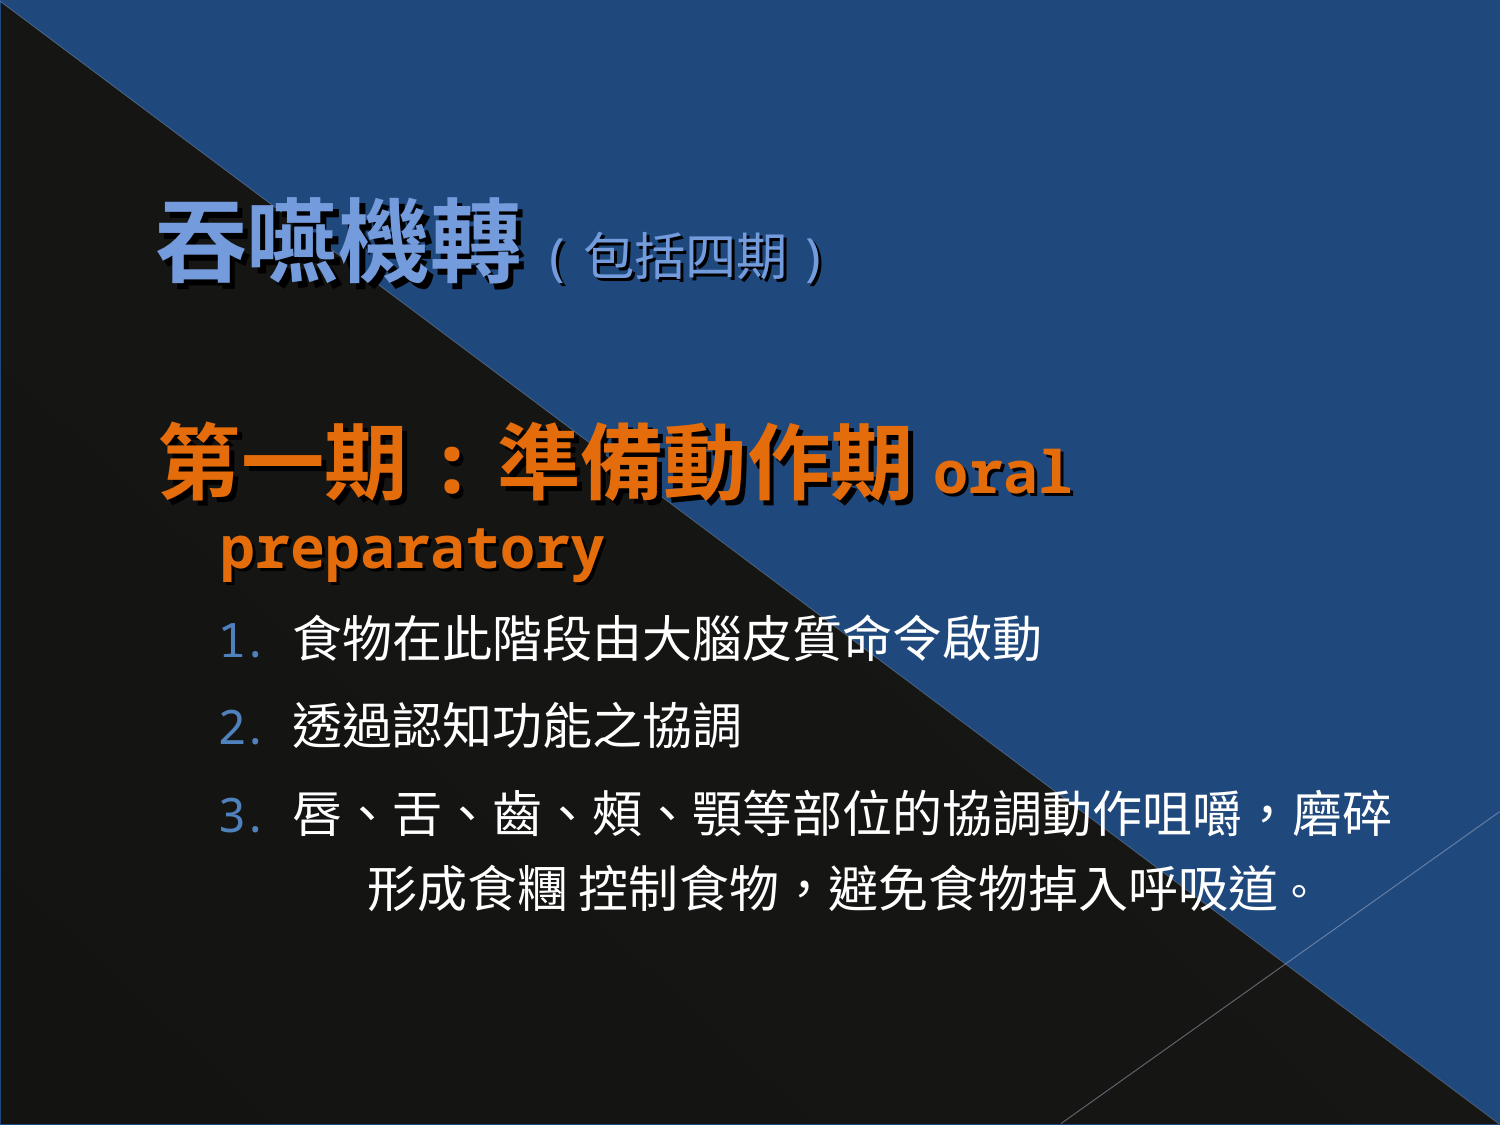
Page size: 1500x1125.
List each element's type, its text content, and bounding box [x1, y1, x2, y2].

list 第一期:準備動作期oral preparatory 食物在此階段由大腦皮質命令啟動 透過認知功能之協調 唇、舌、齒、頰、顎等部位的協調動作咀嚼，磨碎形成食糰 控制食物，避免食物掉入呼吸道。 [58, 321, 1409, 1125]
title 吞嚥機轉(包括四期) [70, 175, 1421, 364]
